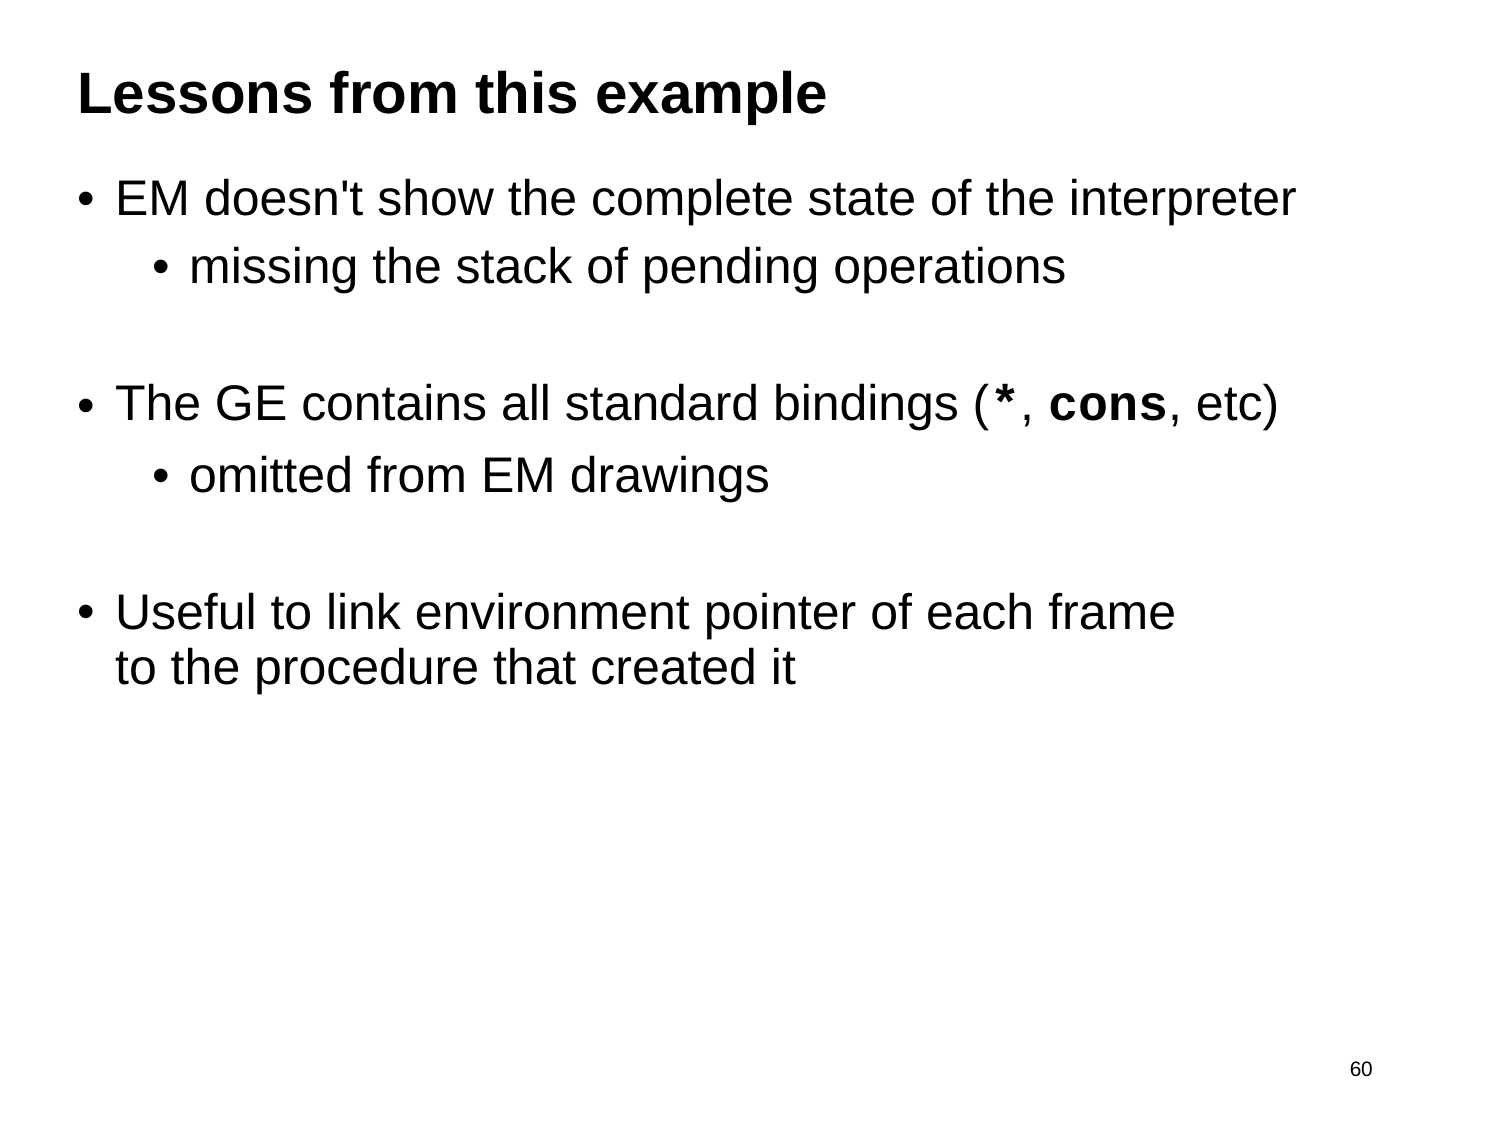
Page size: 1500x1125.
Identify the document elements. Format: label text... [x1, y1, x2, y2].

list EM doesn't show the complete state of the interpreter missing the stack of pending operations The GE contains all standard bindings (*, cons, etc) omitted from EM drawings Useful to link environment pointer of each frame to the procedure that created it [62, 162, 1450, 1000]
title Lessons from this example [62, 24, 1338, 162]
